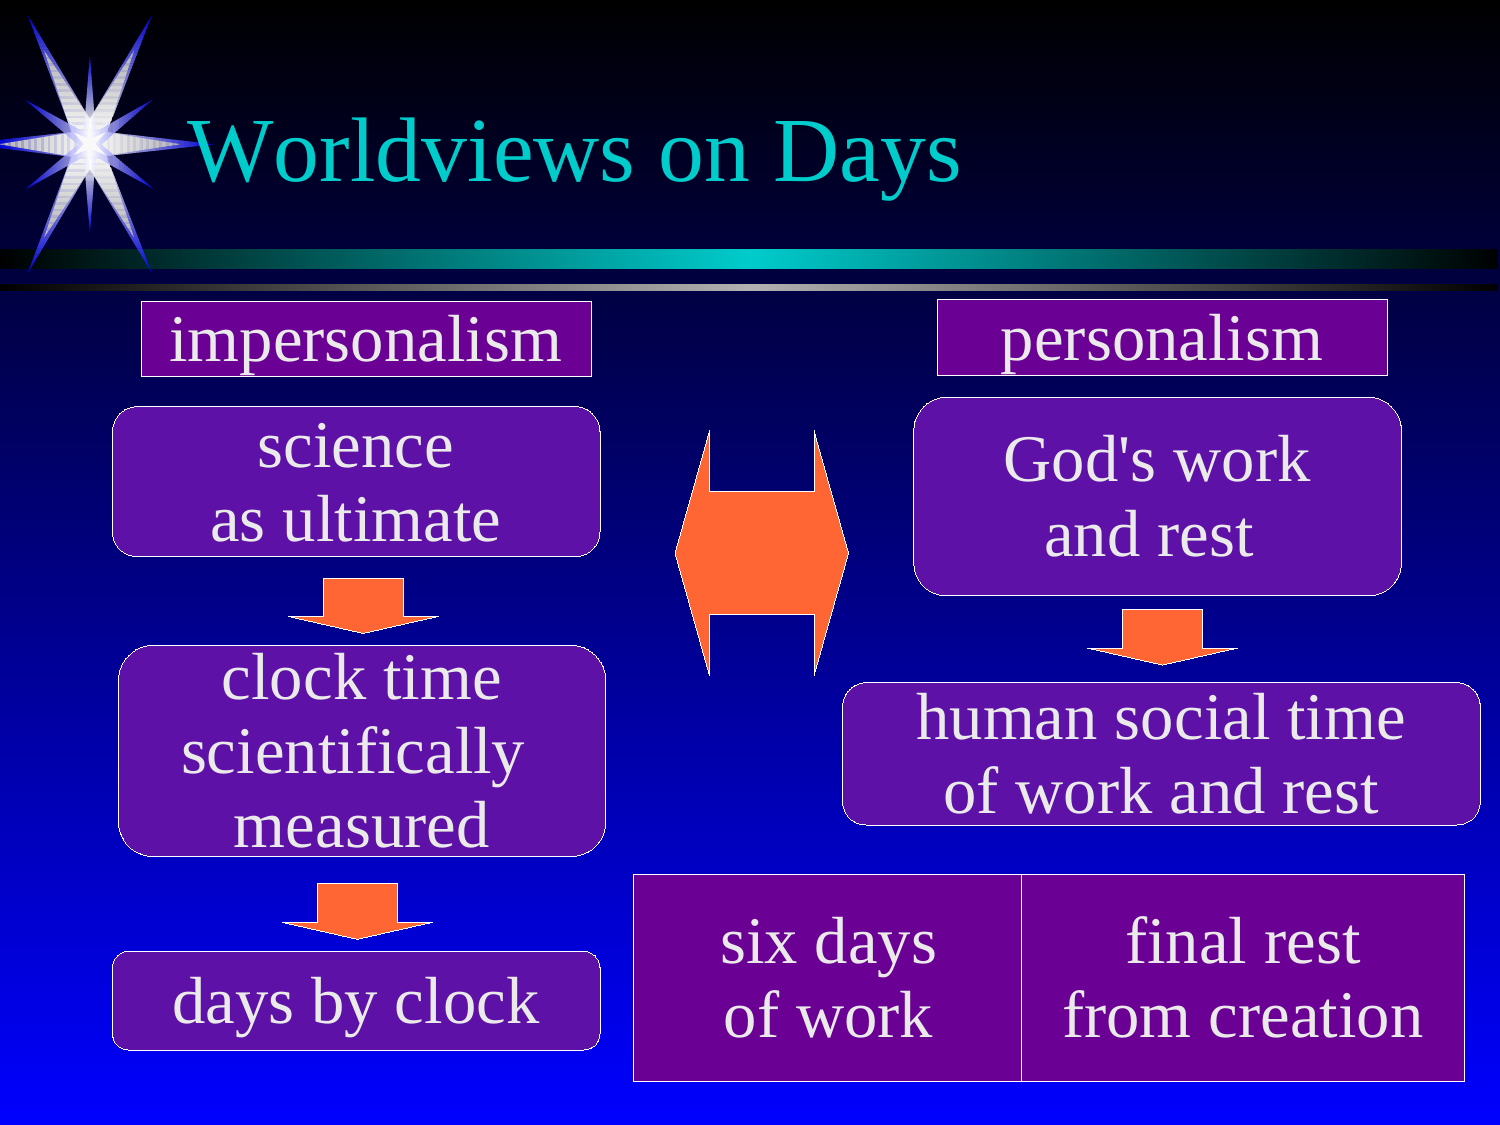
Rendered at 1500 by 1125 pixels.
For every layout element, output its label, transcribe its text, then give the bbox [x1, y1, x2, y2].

text_box God's work and rest [913, 397, 1402, 596]
text_box days by clock [112, 951, 601, 1051]
text_box human social time of work and rest [842, 682, 1481, 826]
title Worldviews on Days [187, 56, 1463, 244]
text_box [1087, 609, 1238, 666]
text_box [288, 578, 439, 634]
text_box science as ultimate [112, 406, 601, 557]
text_box clock time scientifically measured [118, 645, 606, 857]
text_box six days of work [633, 874, 1021, 1082]
text_box impersonalism [141, 301, 592, 377]
text_box personalism [937, 299, 1388, 376]
text_box final rest from creation [1021, 874, 1465, 1082]
text_box [675, 430, 849, 676]
text_box [282, 883, 433, 940]
